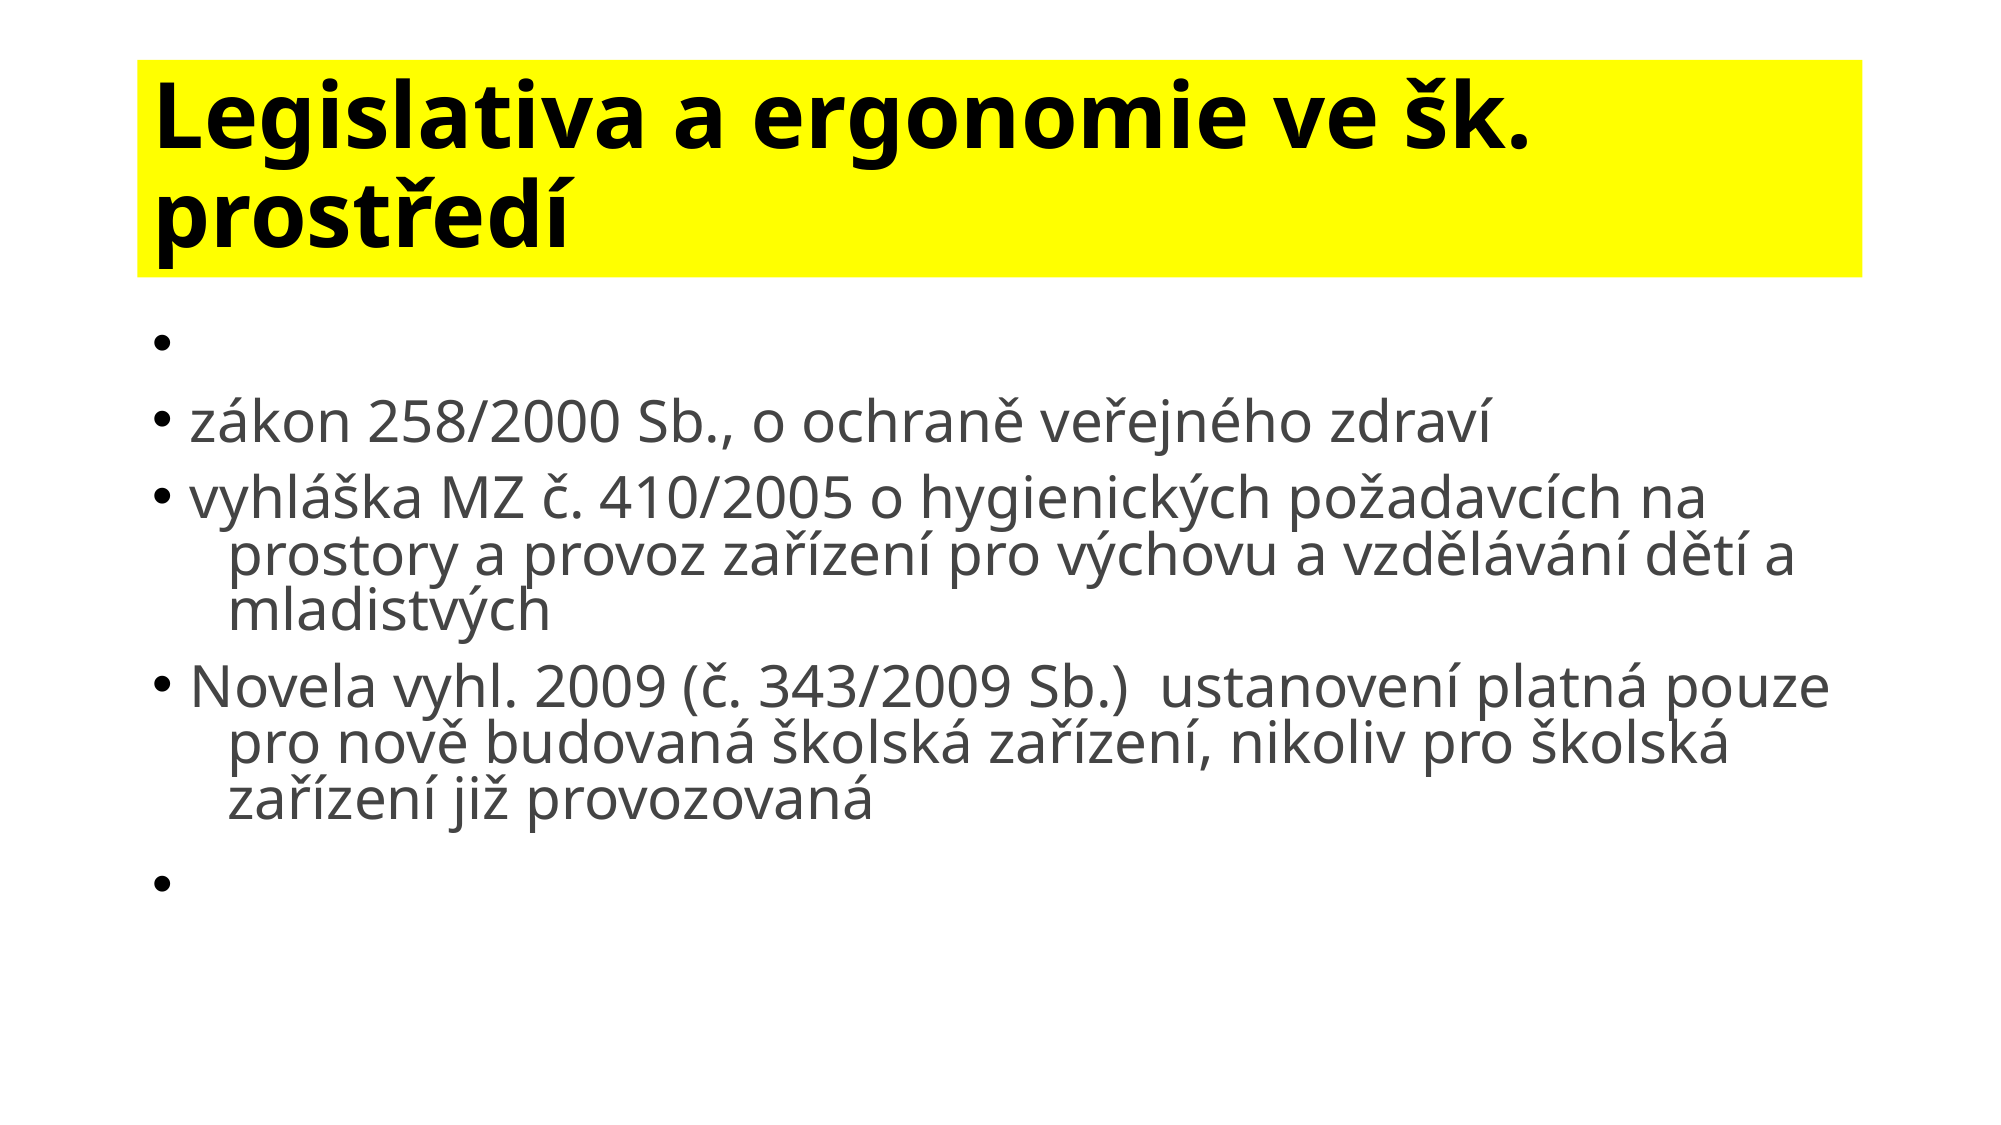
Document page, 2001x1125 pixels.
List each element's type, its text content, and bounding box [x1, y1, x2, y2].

title Legislativa a ergonomie ve šk. prostředí [137, 59, 1863, 278]
list zákon 258/2000 Sb., o ochraně veřejného zdraví vyhláška MZ č. 410/2005 o hygienických požadavcích na prostory a provoz zařízení pro výchovu a vzdělávání dětí a mladistvých Novela vyhl. 2009 (č. 343/2009 Sb.) ustanovení platná pouze pro nově budovaná školská zařízení, nikoliv pro školská zařízení již provozovaná [137, 299, 1863, 1014]
